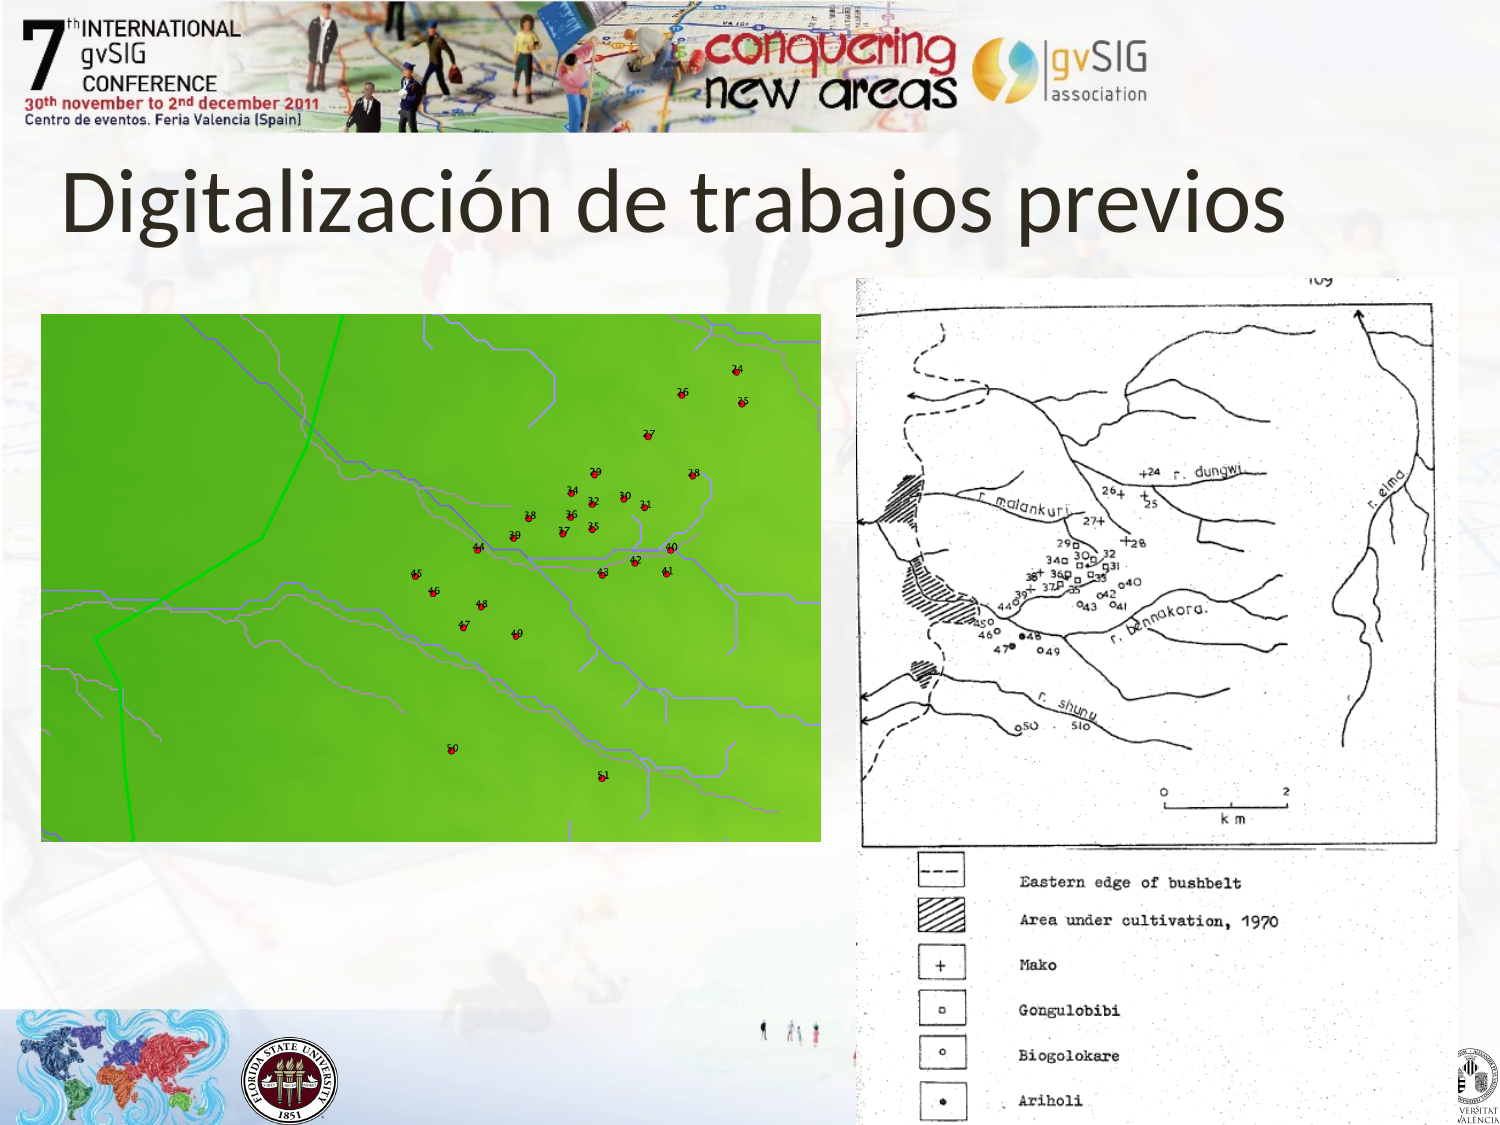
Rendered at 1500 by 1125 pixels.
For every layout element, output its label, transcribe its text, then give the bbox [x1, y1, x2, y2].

picture [0, 0, 1500, 1125]
title Digitalización de trabajos previos [0, 78, 1351, 314]
